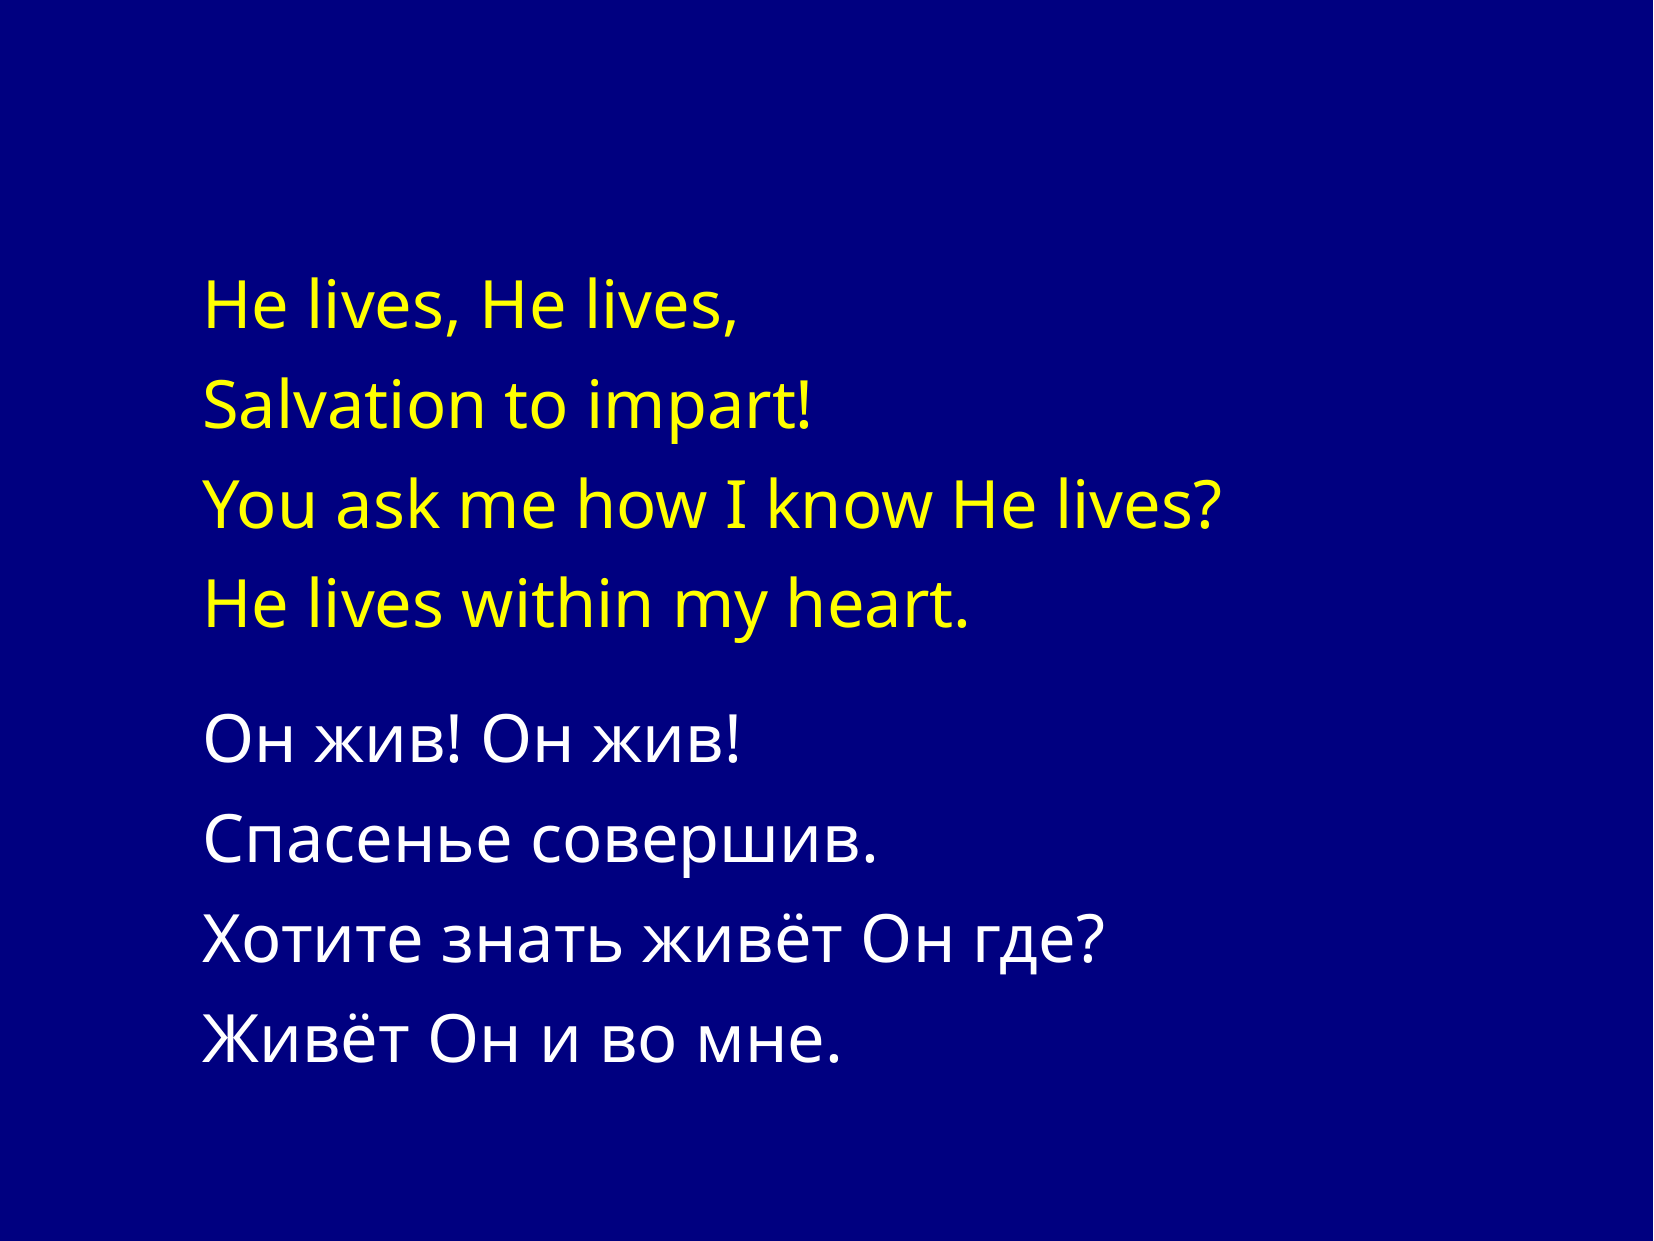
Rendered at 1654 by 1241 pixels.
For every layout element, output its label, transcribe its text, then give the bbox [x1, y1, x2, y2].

text_box He lives, He lives, Salvation to impart! You ask me how I know He lives? He lives within my heart. [75, 150, 1576, 638]
text_box Он жив! Он жив! Спасенье совершив. Хотите знать живёт Он где? Живёт Он и во мне. [75, 675, 1576, 1163]
